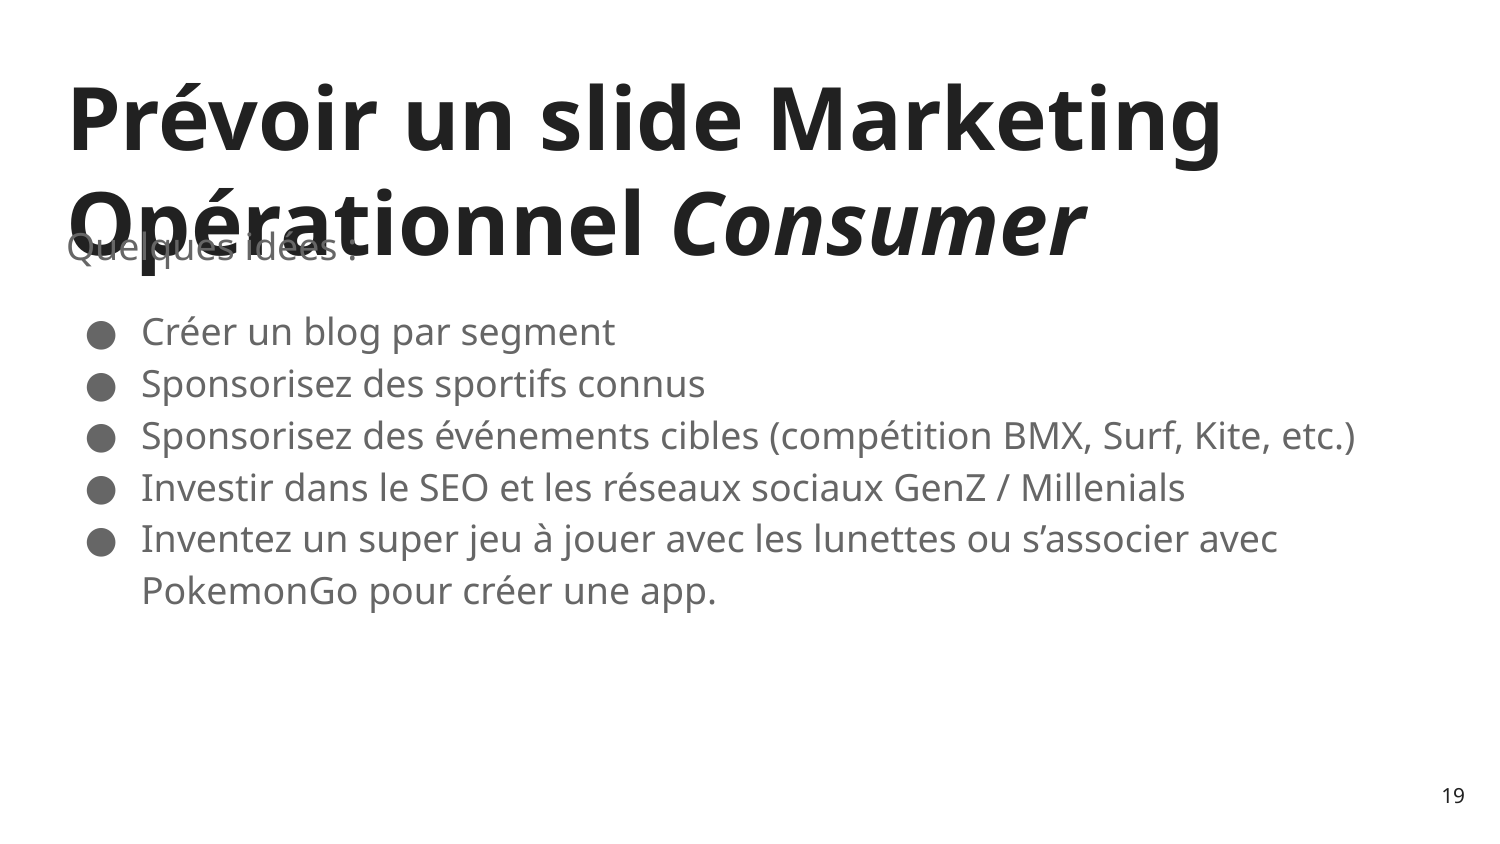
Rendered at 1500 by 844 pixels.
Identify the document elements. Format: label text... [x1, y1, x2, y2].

list Quelques idées : Créer un blog par segment Sponsorisez des sportifs connus Sponsorisez des événements cibles (compétition BMX, Surf, Kite, etc.) Investir dans le SEO et les réseaux sociaux GenZ / Millenials Inventez un super jeu à jouer avec les lunettes ou s’associer avec PokemonGo pour créer une app. [51, 201, 1449, 750]
title Prévoir un slide Marketing Opérationnel Consumer [51, 48, 1449, 180]
slide_number <number> [1389, 764, 1480, 830]
